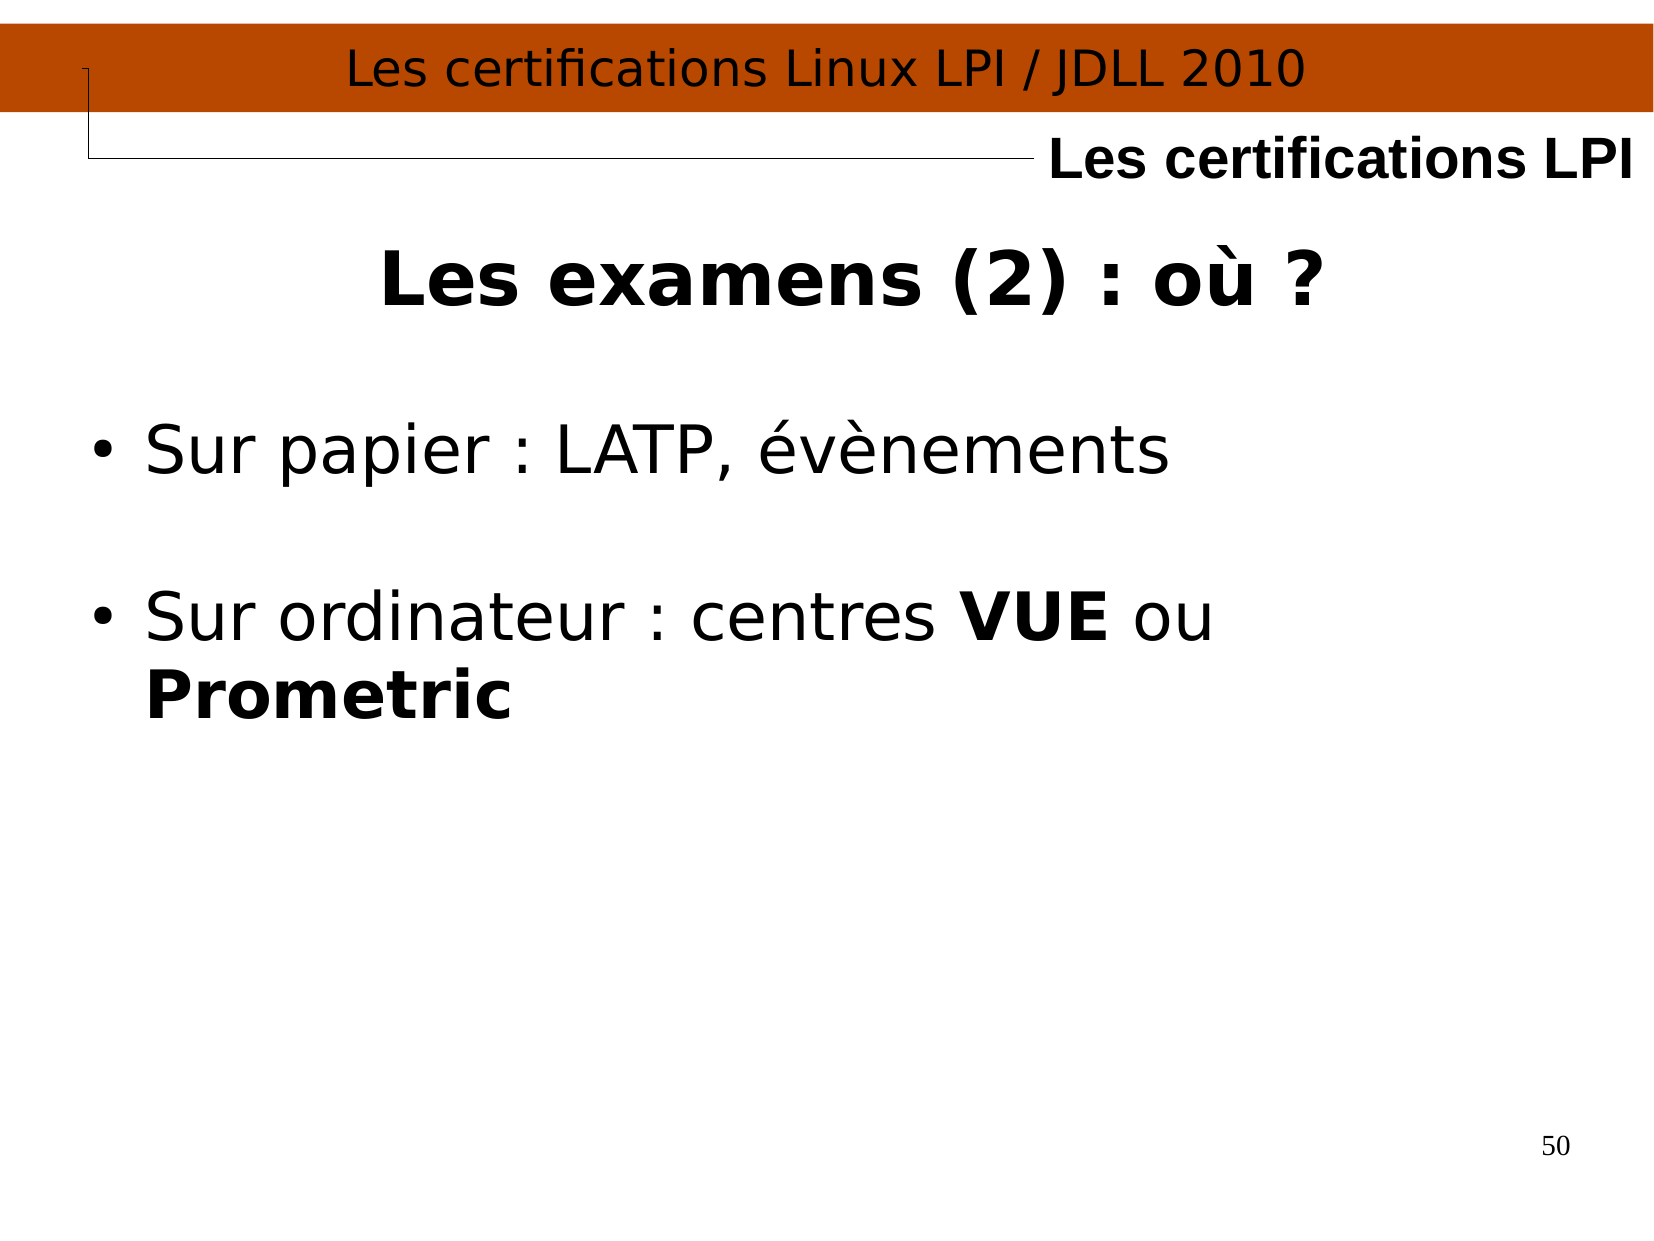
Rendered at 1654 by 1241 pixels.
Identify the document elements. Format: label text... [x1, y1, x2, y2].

text_box [0, 23, 1654, 113]
text_box Les certifications LPI [1033, 118, 1654, 198]
list Les examens (2) : où ? Sur papier : LATP, évènements Sur ordinateur : centres VUE ou Prometric [73, 236, 1562, 1047]
title Les certifications Linux LPI / JDLL 2010 [82, 39, 1571, 99]
